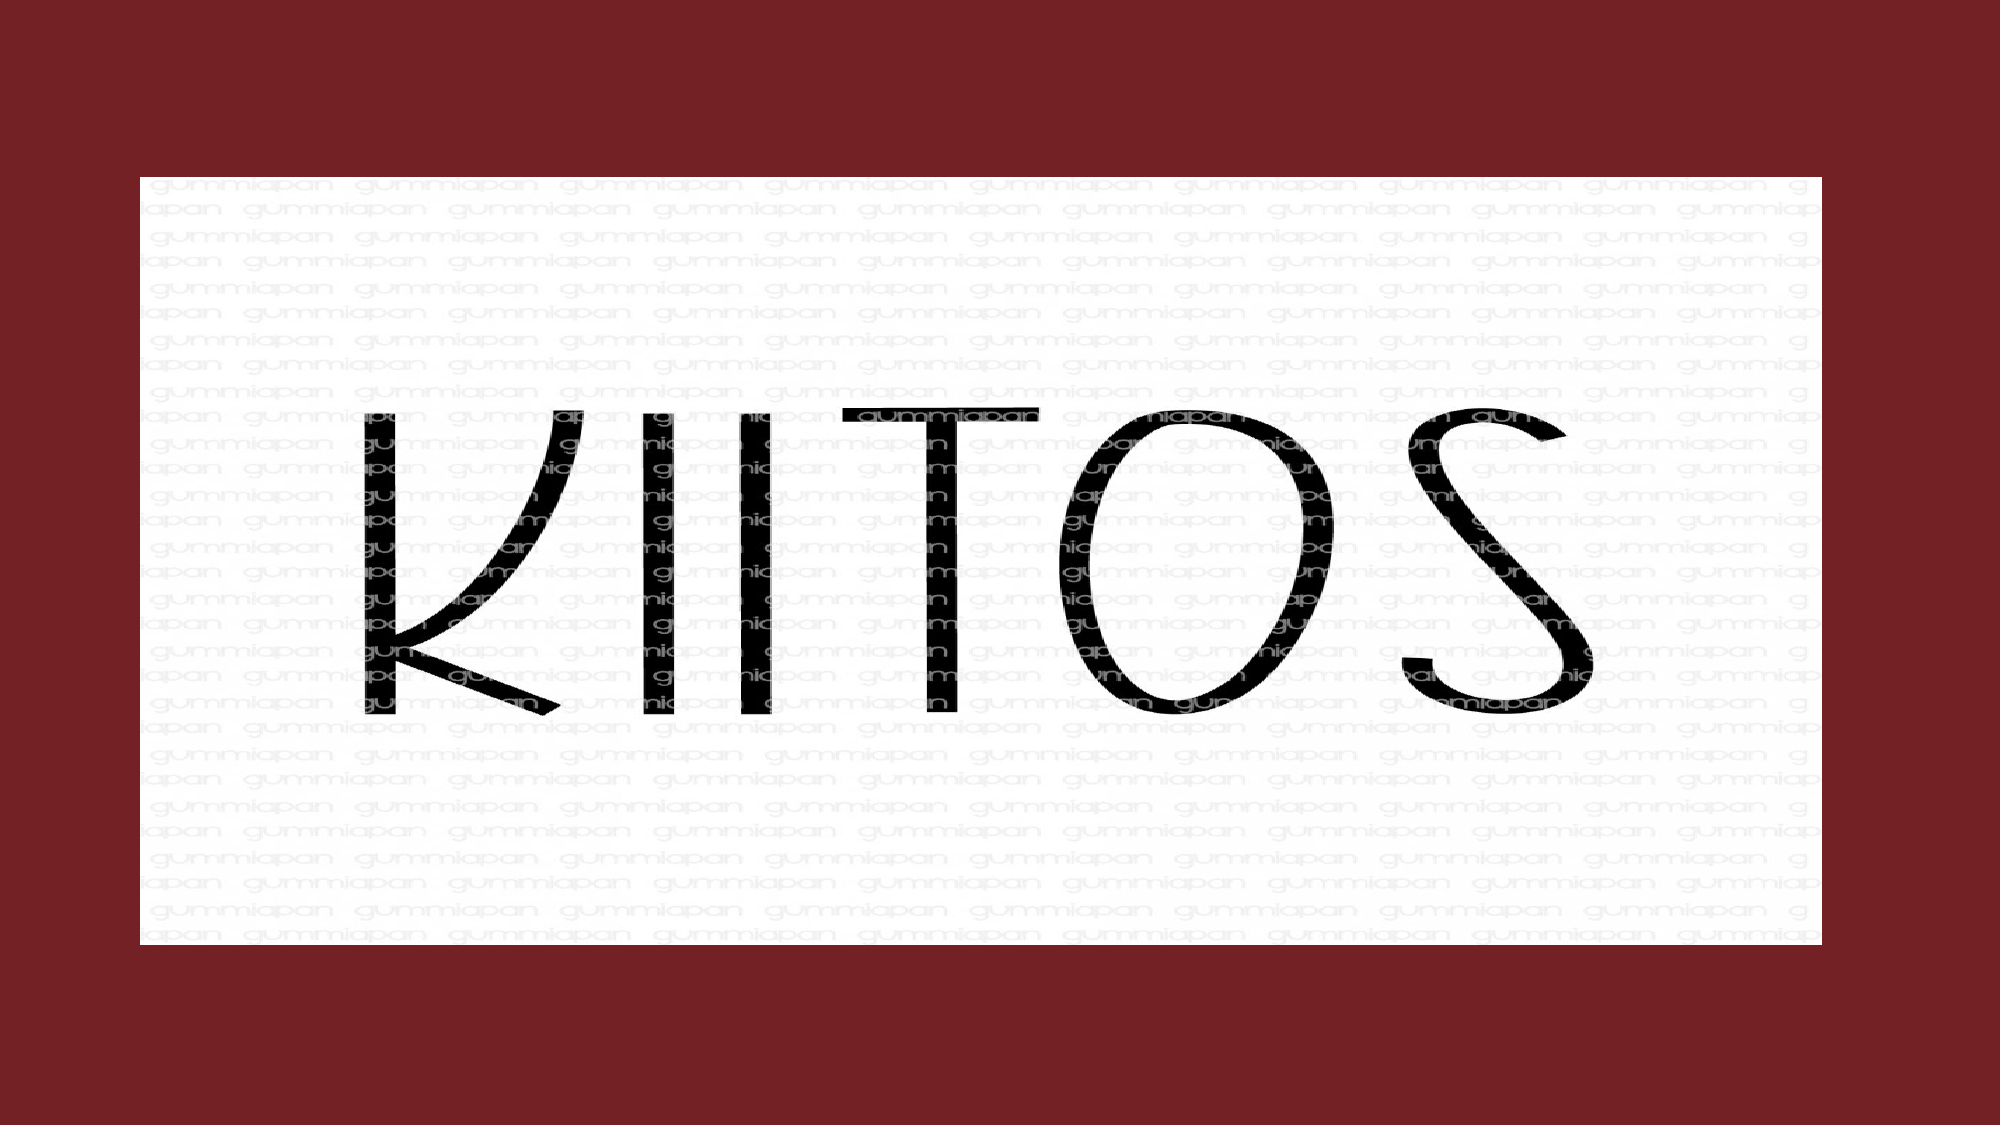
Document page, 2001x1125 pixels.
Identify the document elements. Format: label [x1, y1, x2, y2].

picture [140, 177, 1822, 945]
